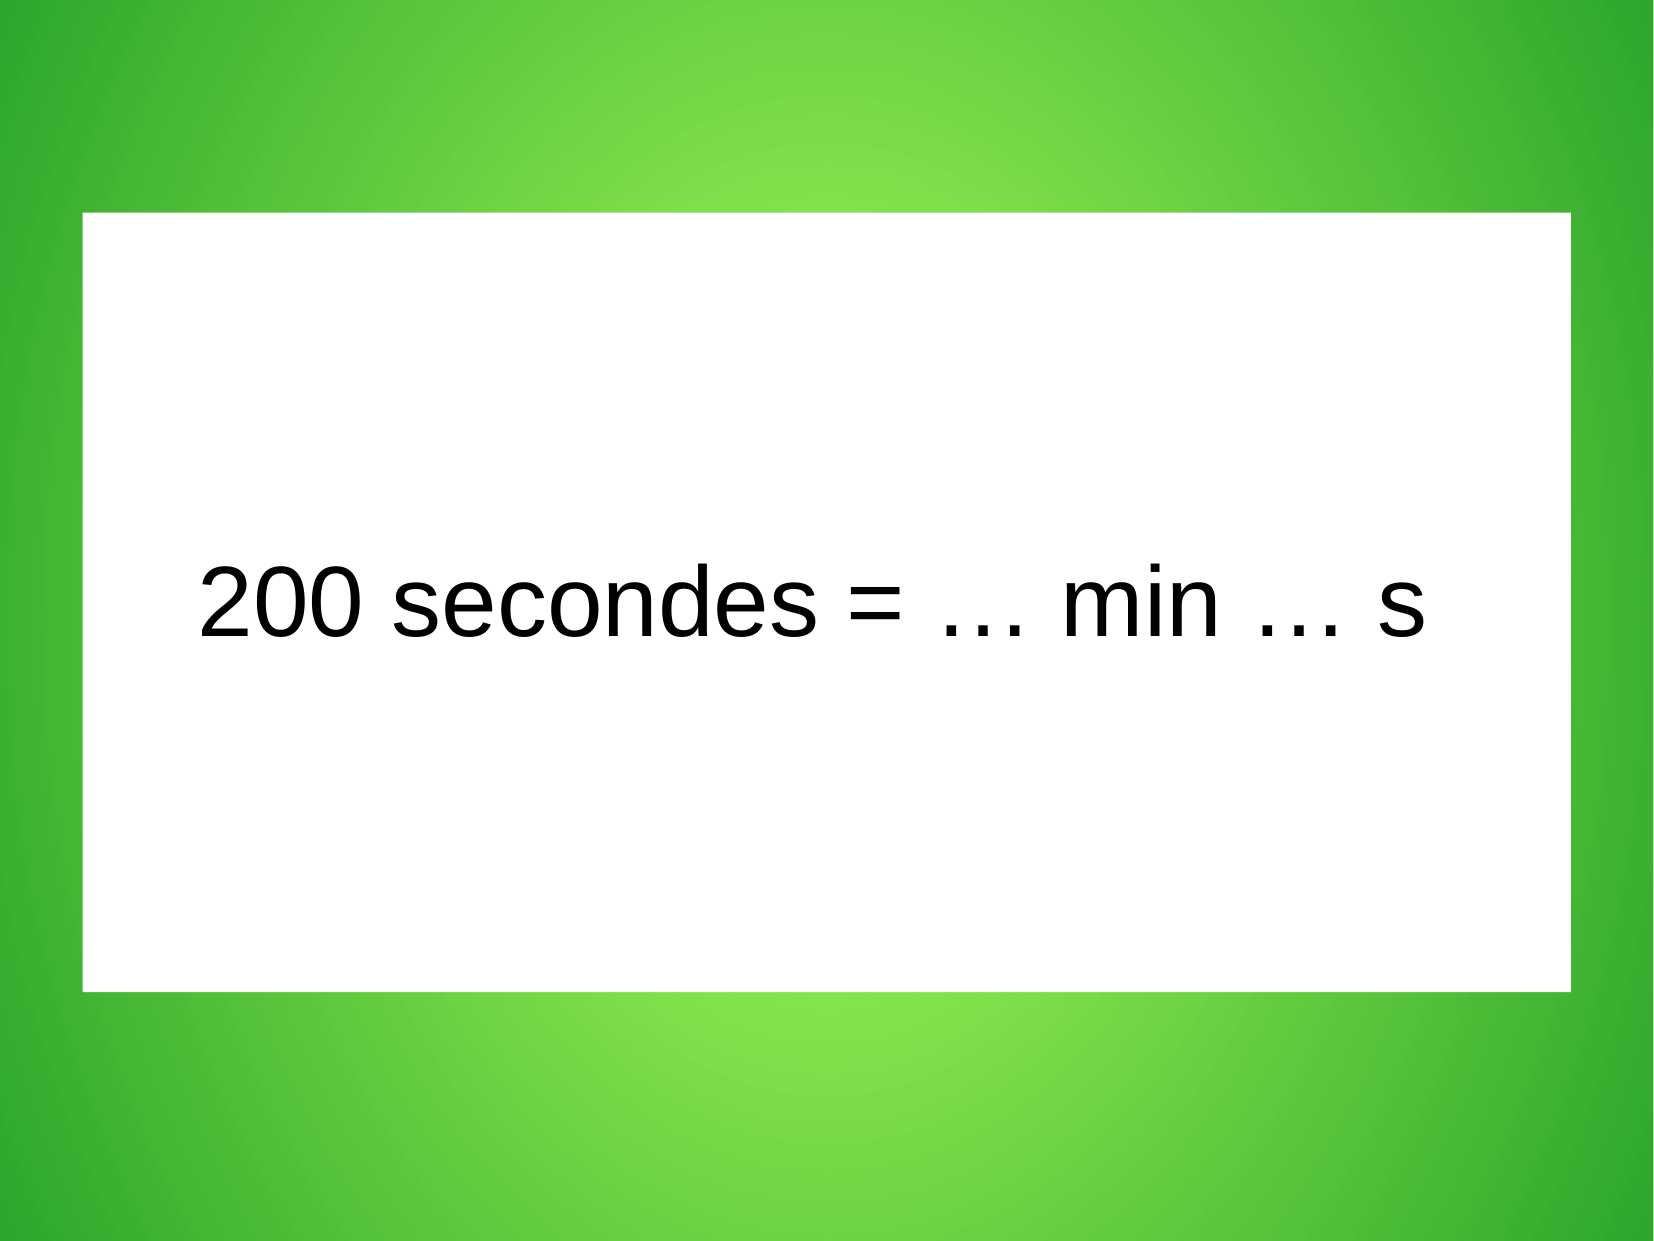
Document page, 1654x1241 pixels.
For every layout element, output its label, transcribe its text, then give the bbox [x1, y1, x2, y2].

subtitle 200 secondes = … min … s [82, 212, 1571, 993]
picture [0, 0, 1654, 1241]
